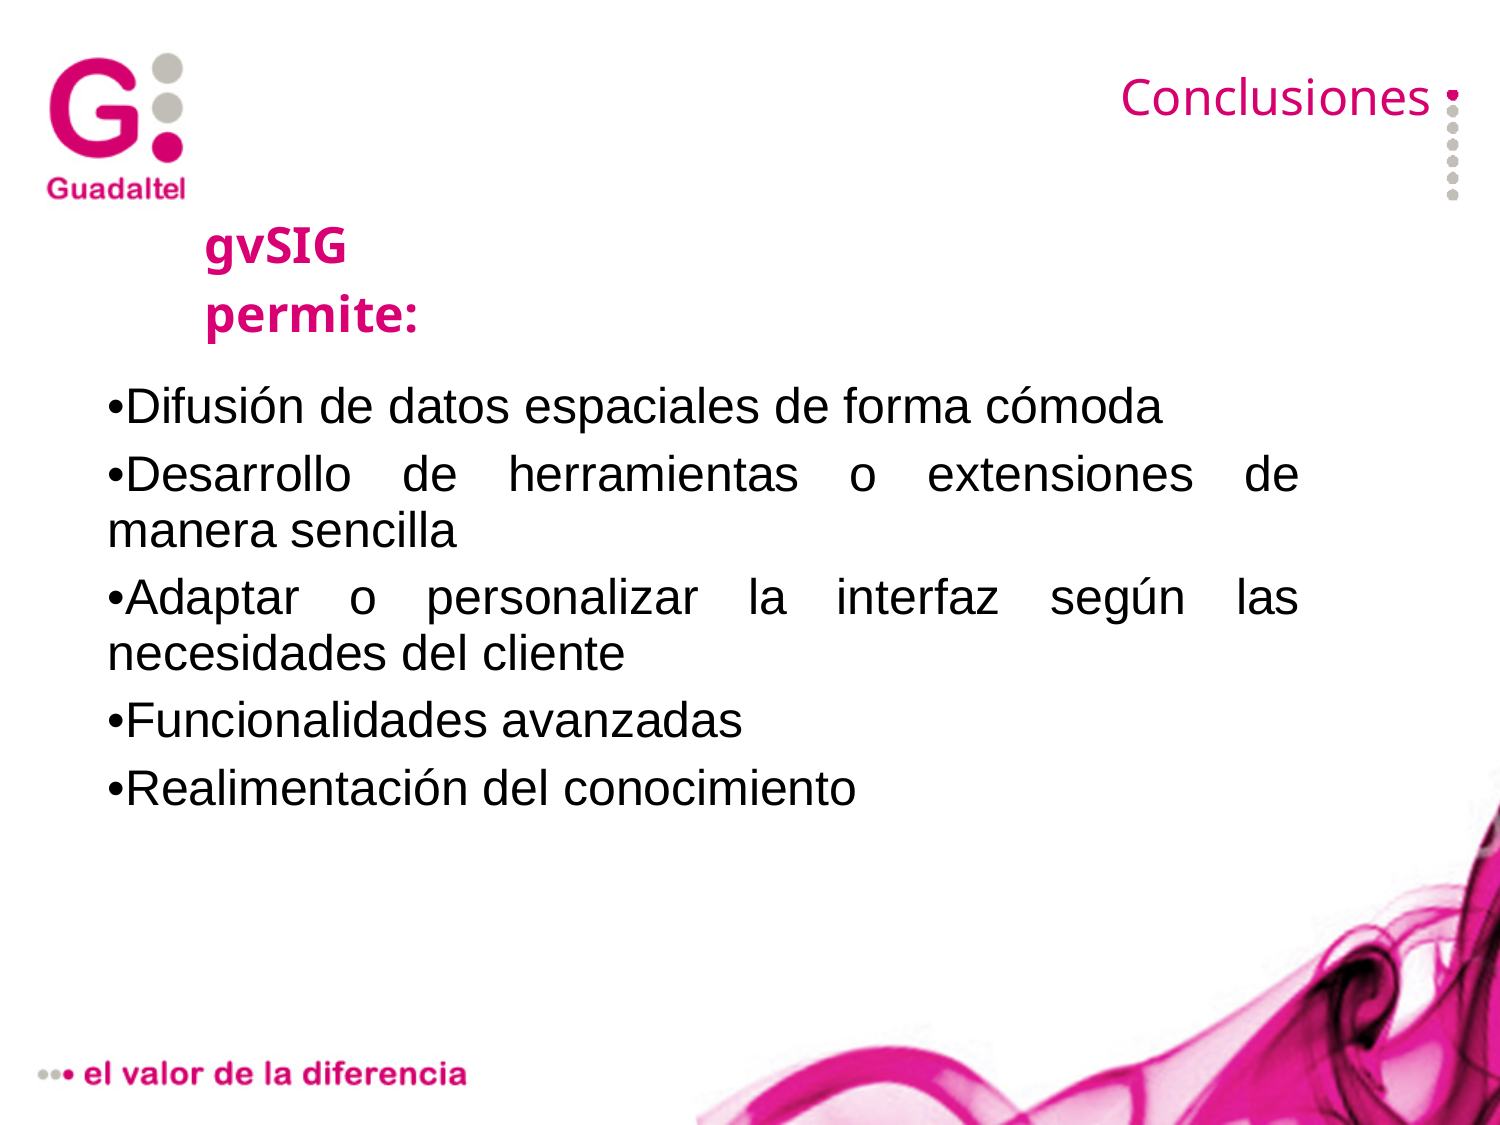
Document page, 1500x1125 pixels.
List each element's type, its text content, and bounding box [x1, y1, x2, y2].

text_box Conclusiones [472, 54, 1447, 126]
picture [0, 0, 1500, 1125]
text_box Difusión de datos espaciales de forma cómoda Desarrollo de herramientas o extensiones de manera sencilla Adaptar o personalizar la interfaz según las necesidades del cliente Funcionalidades avanzadas Realimentación del conocimiento [92, 371, 1316, 949]
text_box gvSIG permite: [190, 202, 497, 393]
